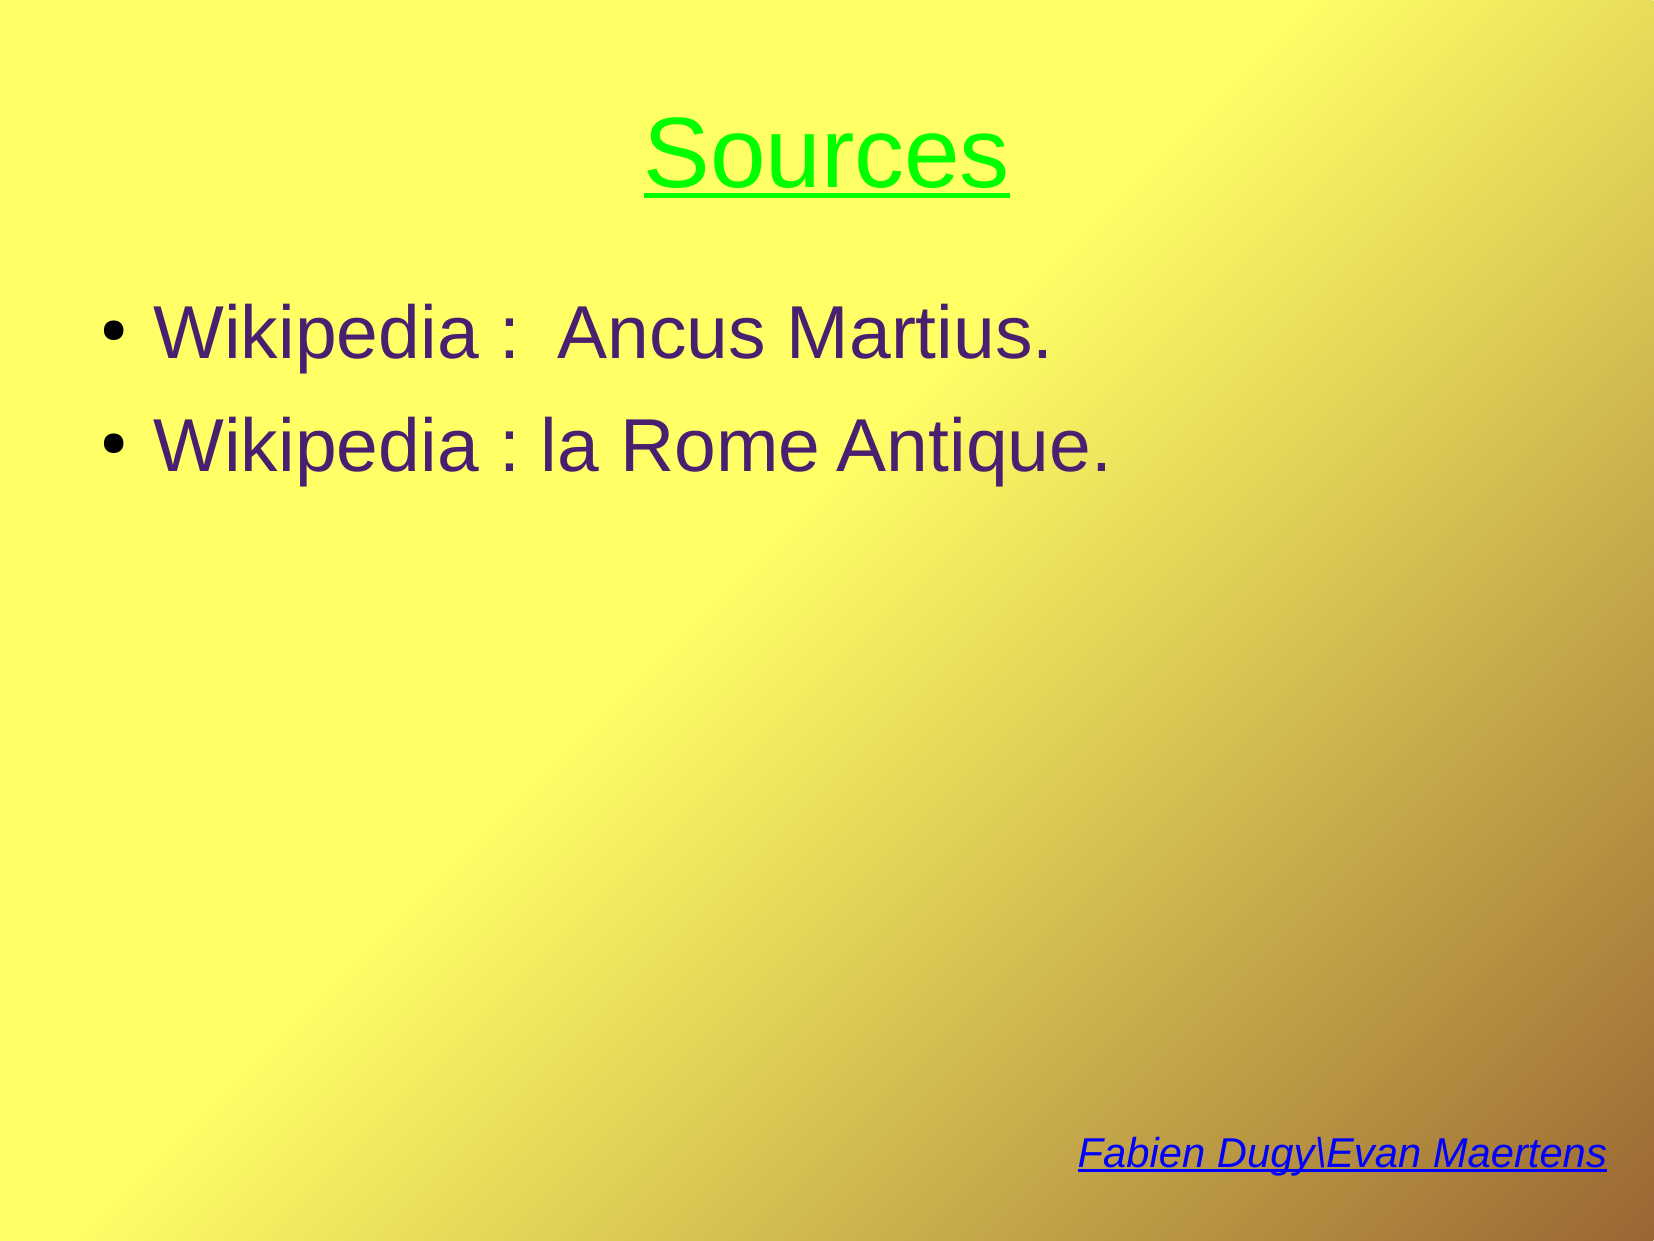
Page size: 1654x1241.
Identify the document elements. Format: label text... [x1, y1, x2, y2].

text_box Fabien Dugy\Evan Maertens [1062, 1122, 1625, 1184]
title Sources [82, 49, 1571, 257]
list Wikipedia : Ancus Martius. Wikipedia : la Rome Antique. [82, 290, 1571, 1010]
